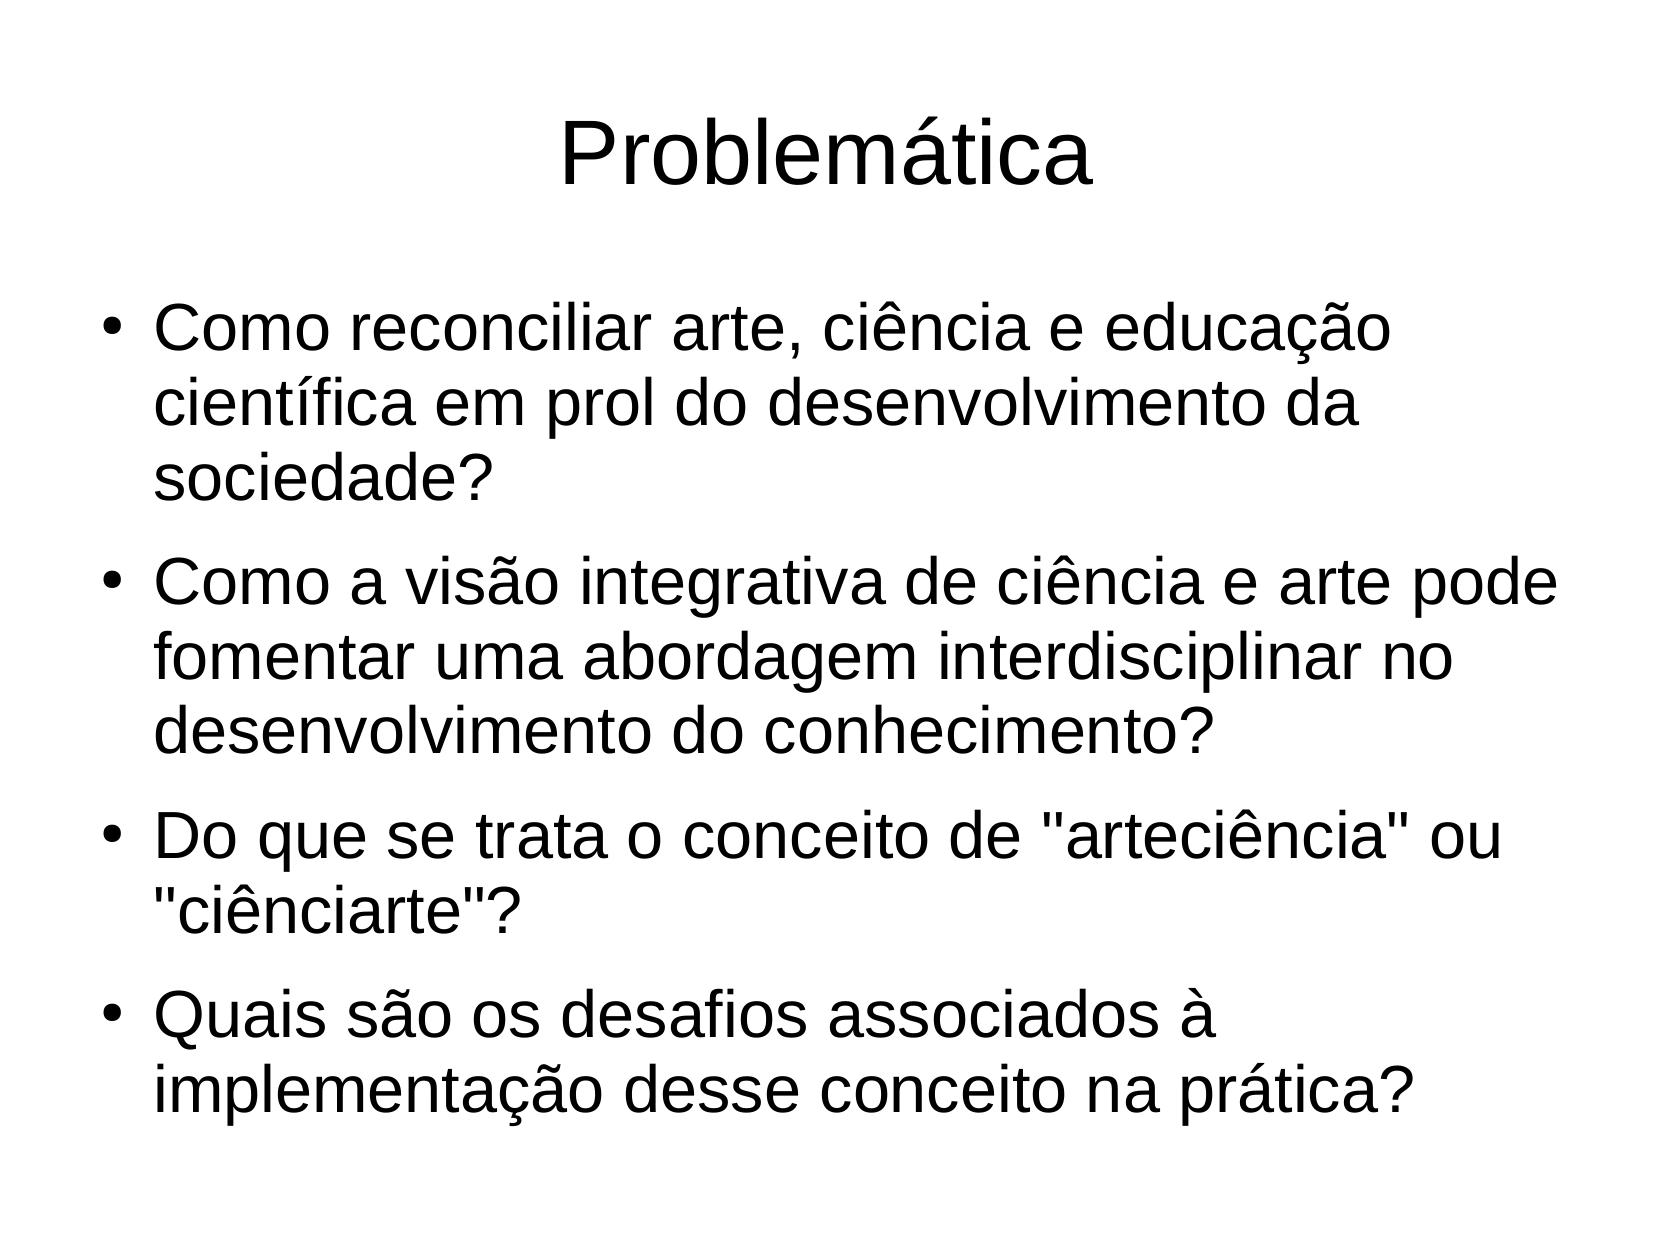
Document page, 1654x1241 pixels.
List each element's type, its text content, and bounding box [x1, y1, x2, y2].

title Problemática [82, 49, 1571, 257]
list Como reconciliar arte, ciência e educação científica em prol do desenvolvimento da sociedade? Como a visão integrativa de ciência e arte pode fomentar uma abordagem interdisciplinar no desenvolvimento do conhecimento? Do que se trata o conceito de "arteciência" ou "ciênciarte"? Quais são os desafios associados à implementação desse conceito na prática? [82, 290, 1571, 1127]
